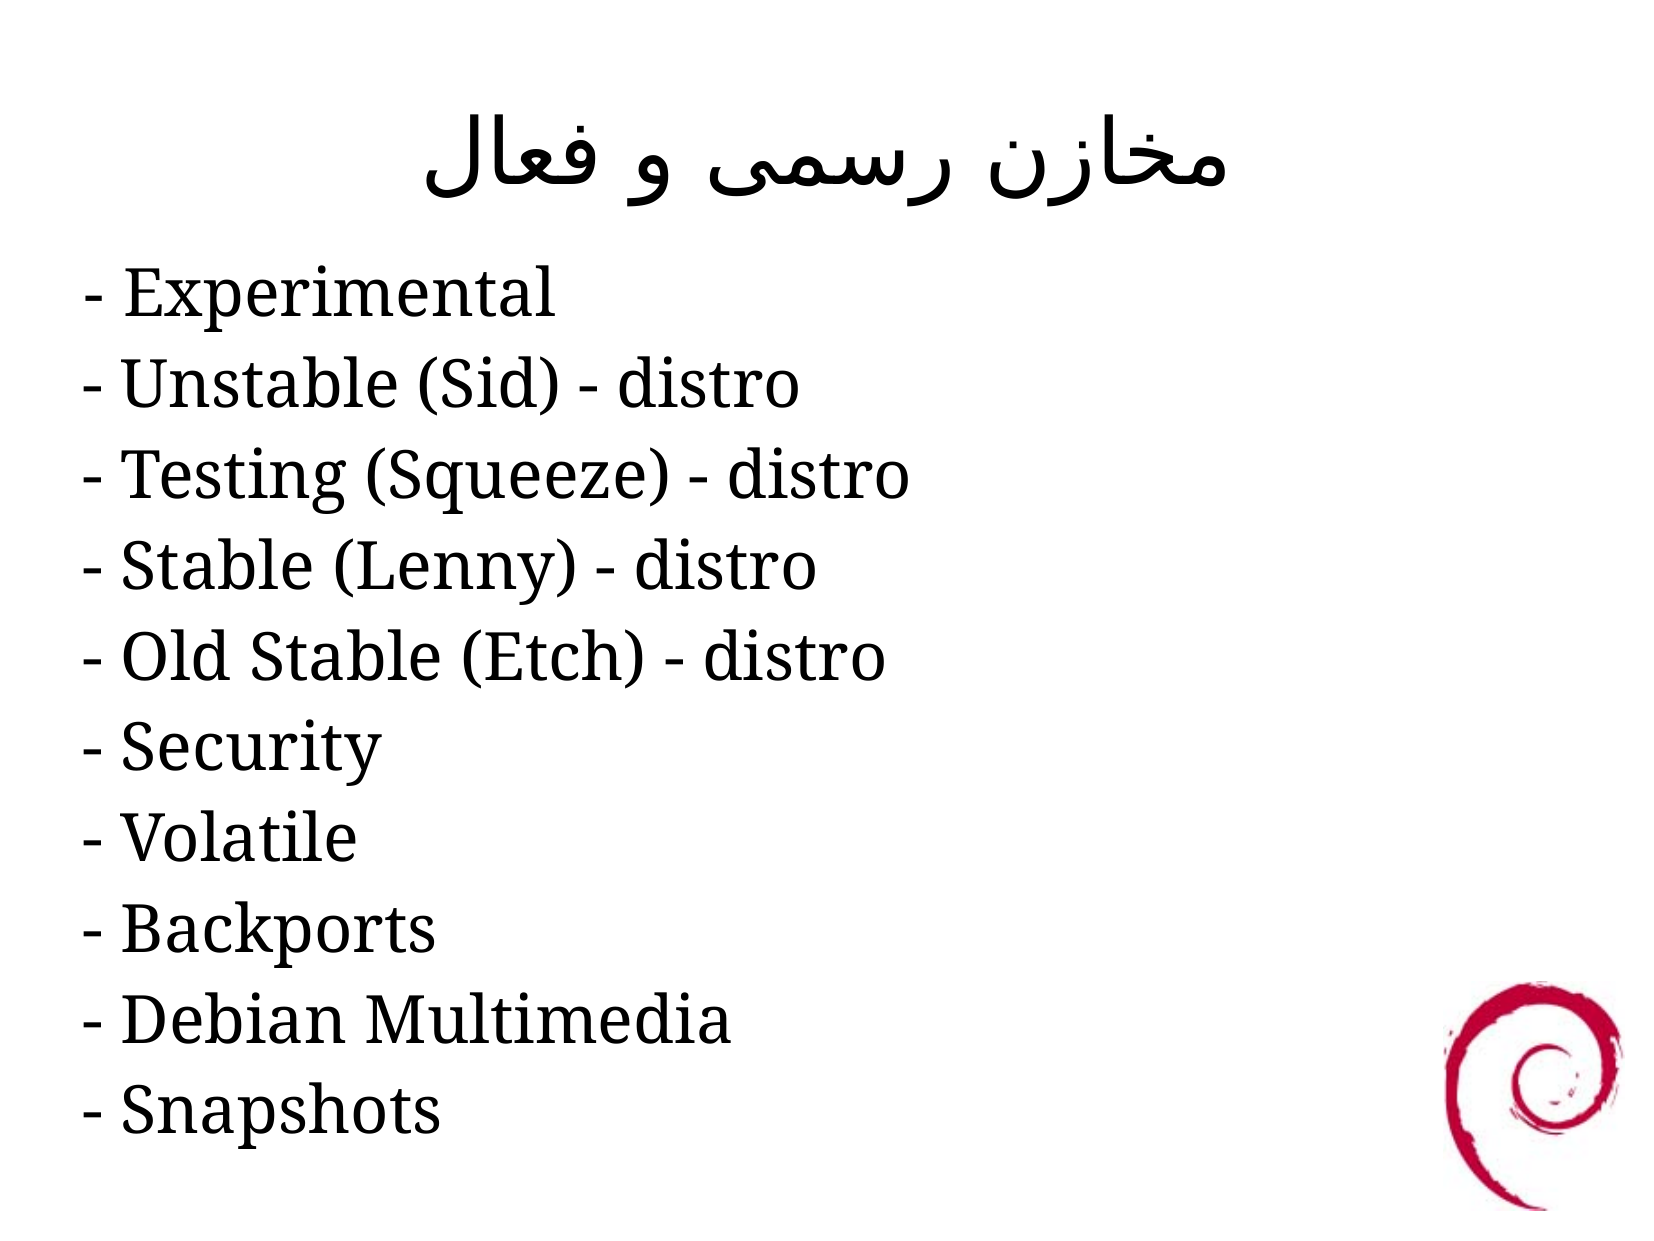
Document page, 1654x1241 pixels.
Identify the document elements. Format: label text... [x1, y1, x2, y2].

subtitle - Experimental - Unstable (Sid) - distro - Testing (Squeeze) - distro - Stable (Lenny) - distro - Old Stable (Etch) - distro - Security - Volatile - Backports - Debian Multimedia - Snapshots [82, 198, 1571, 1201]
title مخازن رسمی و فعال [82, 56, 1571, 198]
picture [1443, 981, 1625, 1211]
